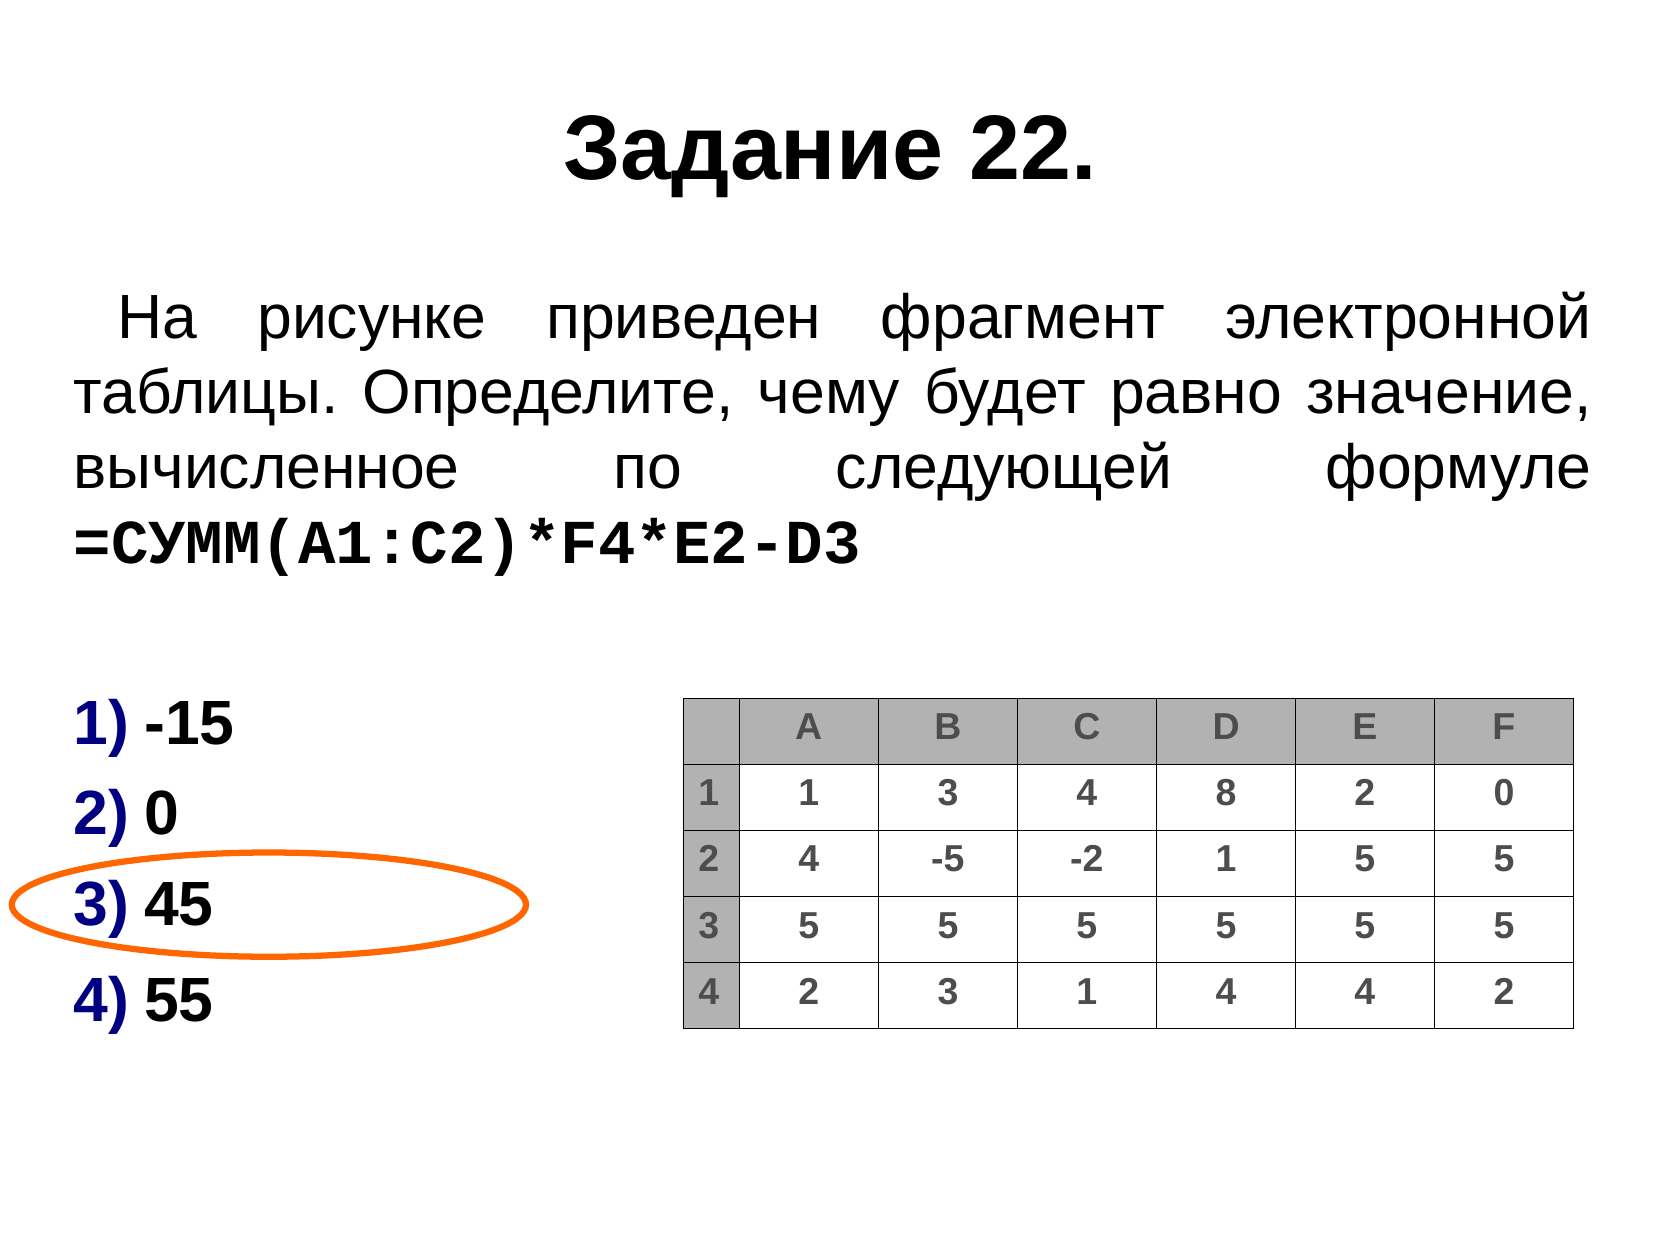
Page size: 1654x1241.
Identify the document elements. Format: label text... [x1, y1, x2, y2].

table_header В [879, 699, 1017, 764]
table_header F [1435, 699, 1573, 764]
table_cell 4 [1296, 963, 1434, 1028]
table_cell 1 [740, 765, 878, 830]
table_cell 2 [740, 963, 878, 1028]
table_cell 5 [1157, 897, 1295, 962]
table_cell 5 [1296, 897, 1434, 962]
table_cell 3 [879, 963, 1017, 1028]
list На рисунке приведен фрагмент электронной таблицы. Определите, чему будет равно значение, вычисленное по следующей формуле =СУММ(A1:C2)*F4*E2-D3 -15 0 45 55 [58, 268, 1609, 1194]
table_cell -5 [879, 831, 1017, 896]
table_cell 4 [684, 963, 739, 1028]
table_cell 2 [1435, 963, 1573, 1028]
table_cell 8 [1157, 765, 1295, 830]
table_cell 4 [1018, 765, 1156, 830]
table_cell -2 [1018, 831, 1156, 896]
table_cell 3 [684, 897, 739, 962]
table_cell 5 [740, 897, 878, 962]
table_header А [740, 699, 878, 764]
table_cell 2 [1296, 765, 1434, 830]
table_cell 1 [1018, 963, 1156, 1028]
table_cell 5 [1296, 831, 1434, 896]
table_cell 5 [1018, 897, 1156, 962]
title Задание 22. [82, 68, 1571, 268]
table_cell 4 [740, 831, 878, 896]
table_header С [1018, 699, 1156, 764]
table_cell 0 [1435, 765, 1573, 830]
table_cell 1 [1157, 831, 1295, 896]
table_cell 2 [684, 831, 739, 896]
table_cell 5 [1435, 897, 1573, 962]
table_cell 3 [879, 765, 1017, 830]
table_cell 5 [1435, 831, 1573, 896]
table_header D [1157, 699, 1295, 764]
table_header [684, 699, 739, 764]
table_cell 1 [684, 765, 739, 830]
table_header E [1296, 699, 1434, 764]
table_cell 5 [879, 897, 1017, 962]
list На рисунке приведен фрагмент электронной таблицы. Определите, чему будет равно значение, вычисленное по следующей формуле =СУММ(A1:C2)*F4*E2-D3 -15 0 45 55 [58, 856, 522, 953]
table_cell 4 [1157, 963, 1295, 1028]
